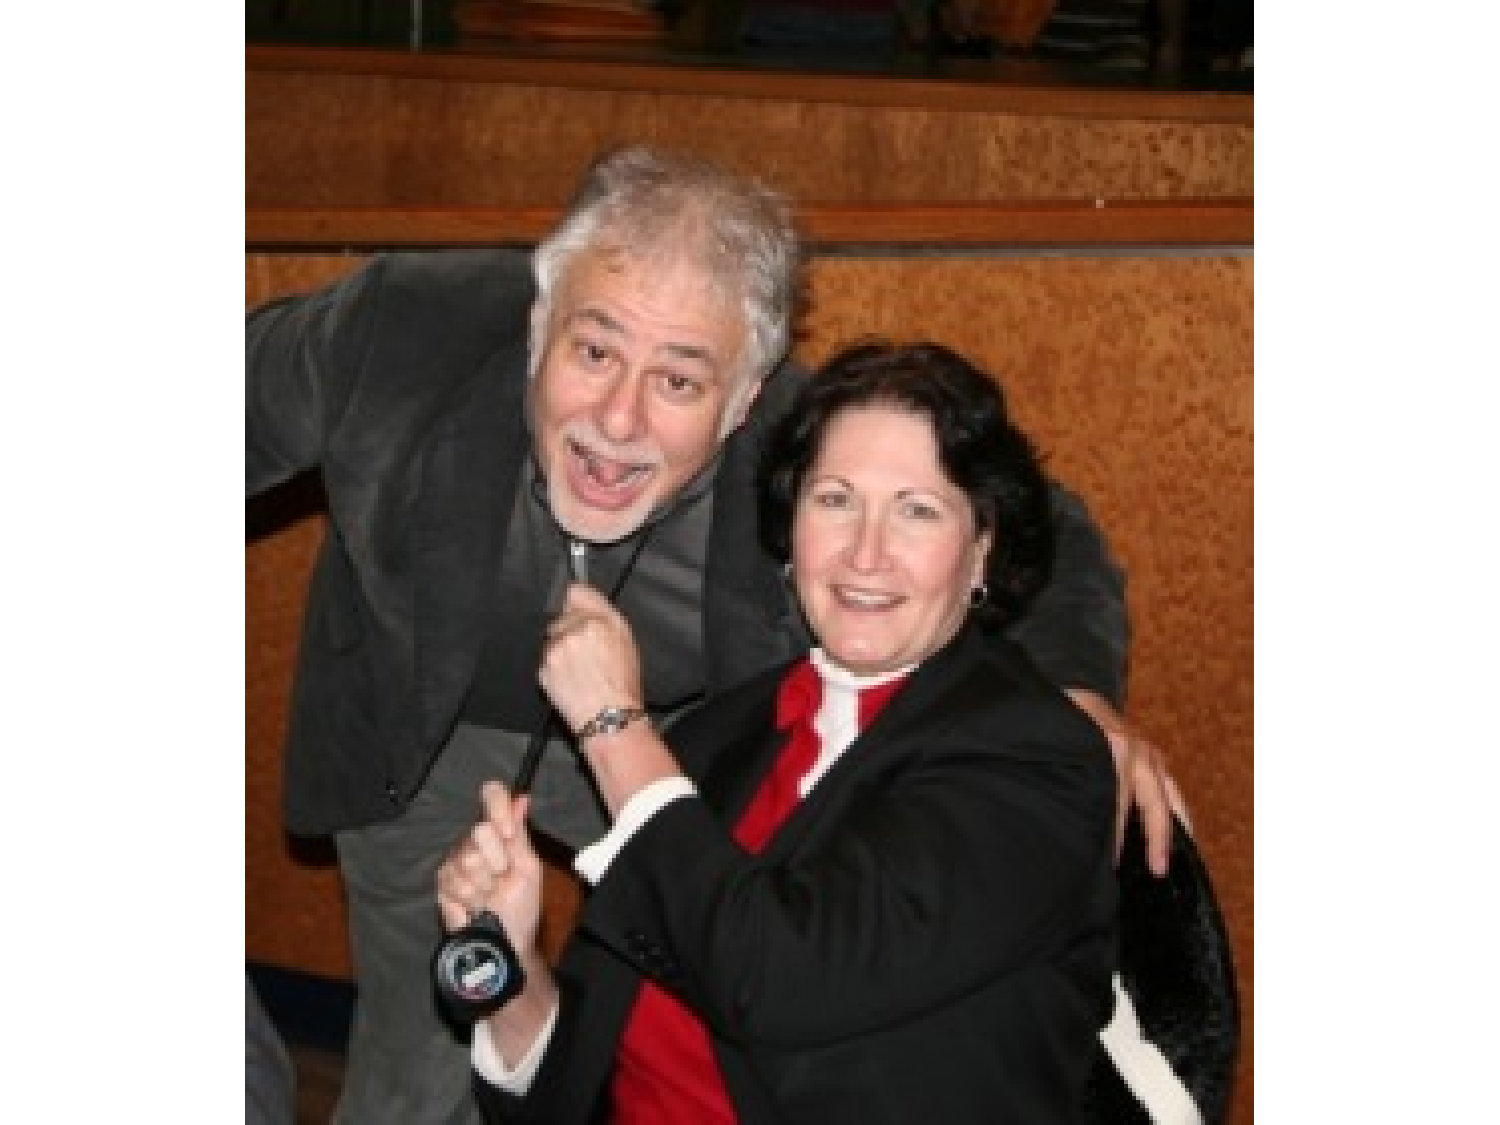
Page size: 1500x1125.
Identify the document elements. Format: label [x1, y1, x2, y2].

picture [245, 0, 1254, 1125]
